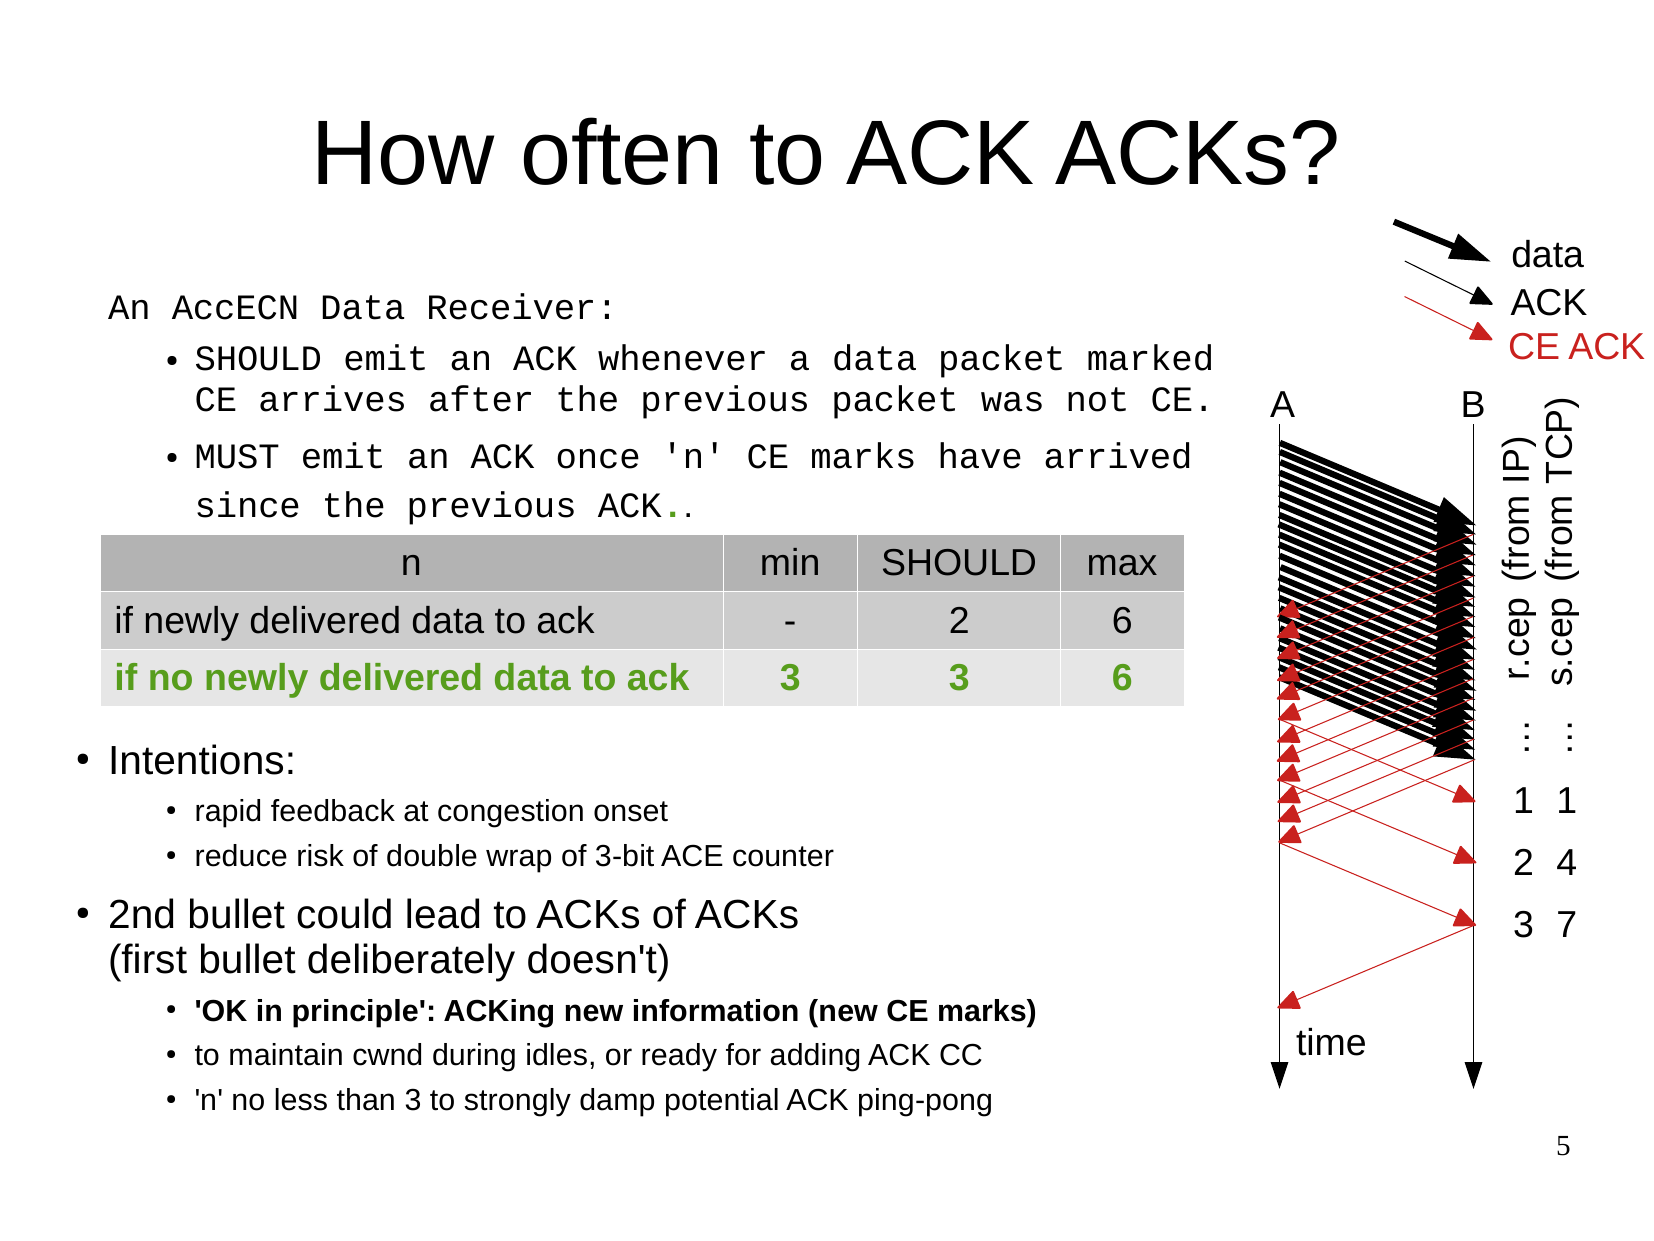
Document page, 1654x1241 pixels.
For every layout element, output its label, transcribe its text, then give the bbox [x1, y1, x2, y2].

table_header SHOULD [858, 535, 1060, 591]
text_box data [1496, 226, 1599, 274]
table_header n [101, 535, 723, 591]
table_cell if no newly delivered data to ack [101, 650, 723, 706]
table_cell 2 [858, 592, 1060, 649]
text_box ACK [1495, 274, 1603, 317]
table_cell 3 [724, 650, 857, 706]
table_cell - [724, 592, 857, 649]
chart [1492, 380, 1581, 950]
text_box B [1445, 376, 1501, 433]
table_cell 3 [858, 650, 1060, 706]
text_box time [1281, 1014, 1382, 1072]
text_box A [1255, 376, 1311, 433]
title How often to ACK ACKs? [82, 32, 1571, 274]
list An AccECN Data Receiver: SHOULD emit an ACK whenever a data packet marked CE arrives after the previous packet was not CE. MUST emit an ACK once 'n' CE marks have arrived since the previous ACK.. Intentions: rapid feedback at congestion onset reduce risk of double wrap of 3-bit ACE counter 2nd bullet could lead to ACKs of ACKs (first bullet deliberately doesn't) 'OK in principle': ACKing new information (new CE marks) to maintain cwnd during idles, or ready for adding ACK CC 'n' no less than 3 to strongly damp potential ACK ping-pong [64, 290, 1263, 1124]
text_box CE ACK [1493, 317, 1654, 375]
table_header max [1061, 535, 1184, 591]
table_header min [724, 535, 857, 591]
table_cell 6 [1061, 592, 1184, 649]
table_cell if newly delivered data to ack [101, 592, 723, 649]
table_cell 6 [1061, 650, 1184, 706]
